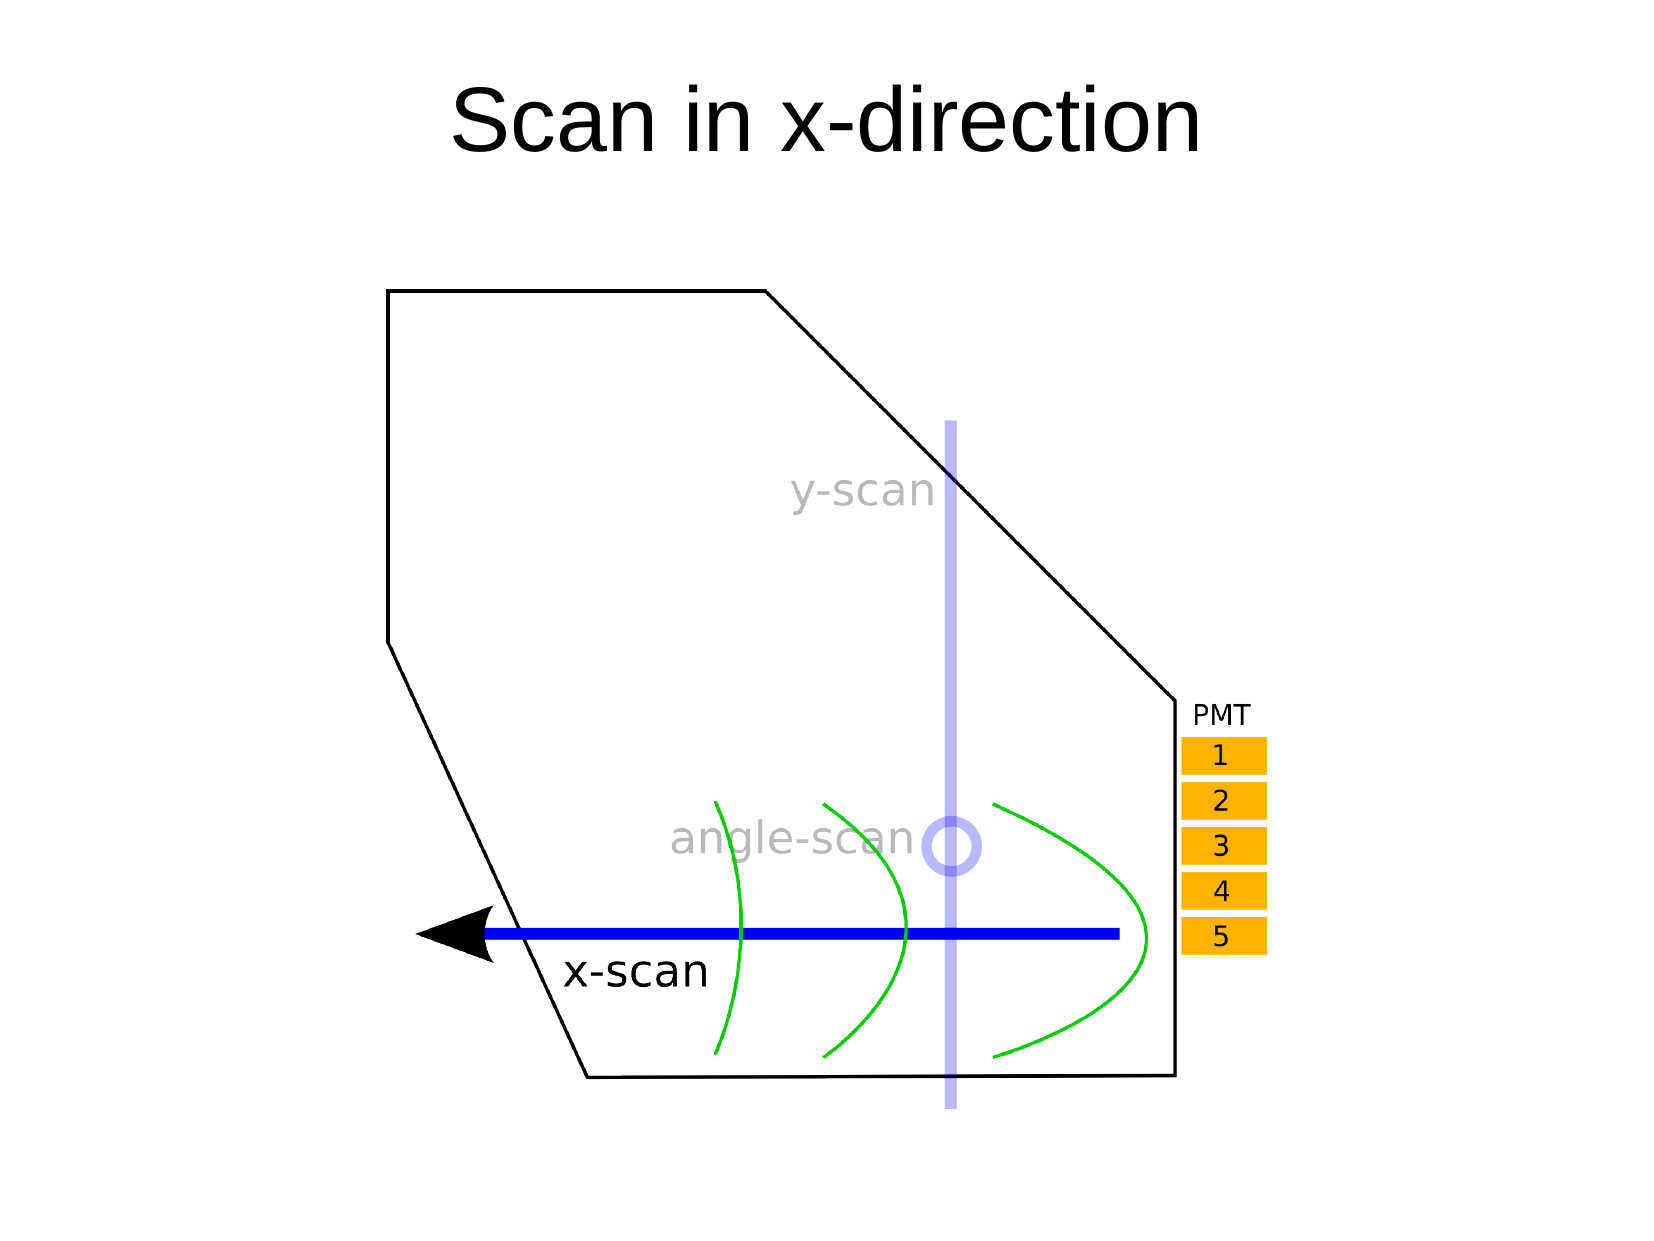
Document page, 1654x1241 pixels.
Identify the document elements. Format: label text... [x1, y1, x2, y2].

title Scan in x-direction [82, 49, 1571, 189]
picture [386, 289, 1267, 1109]
